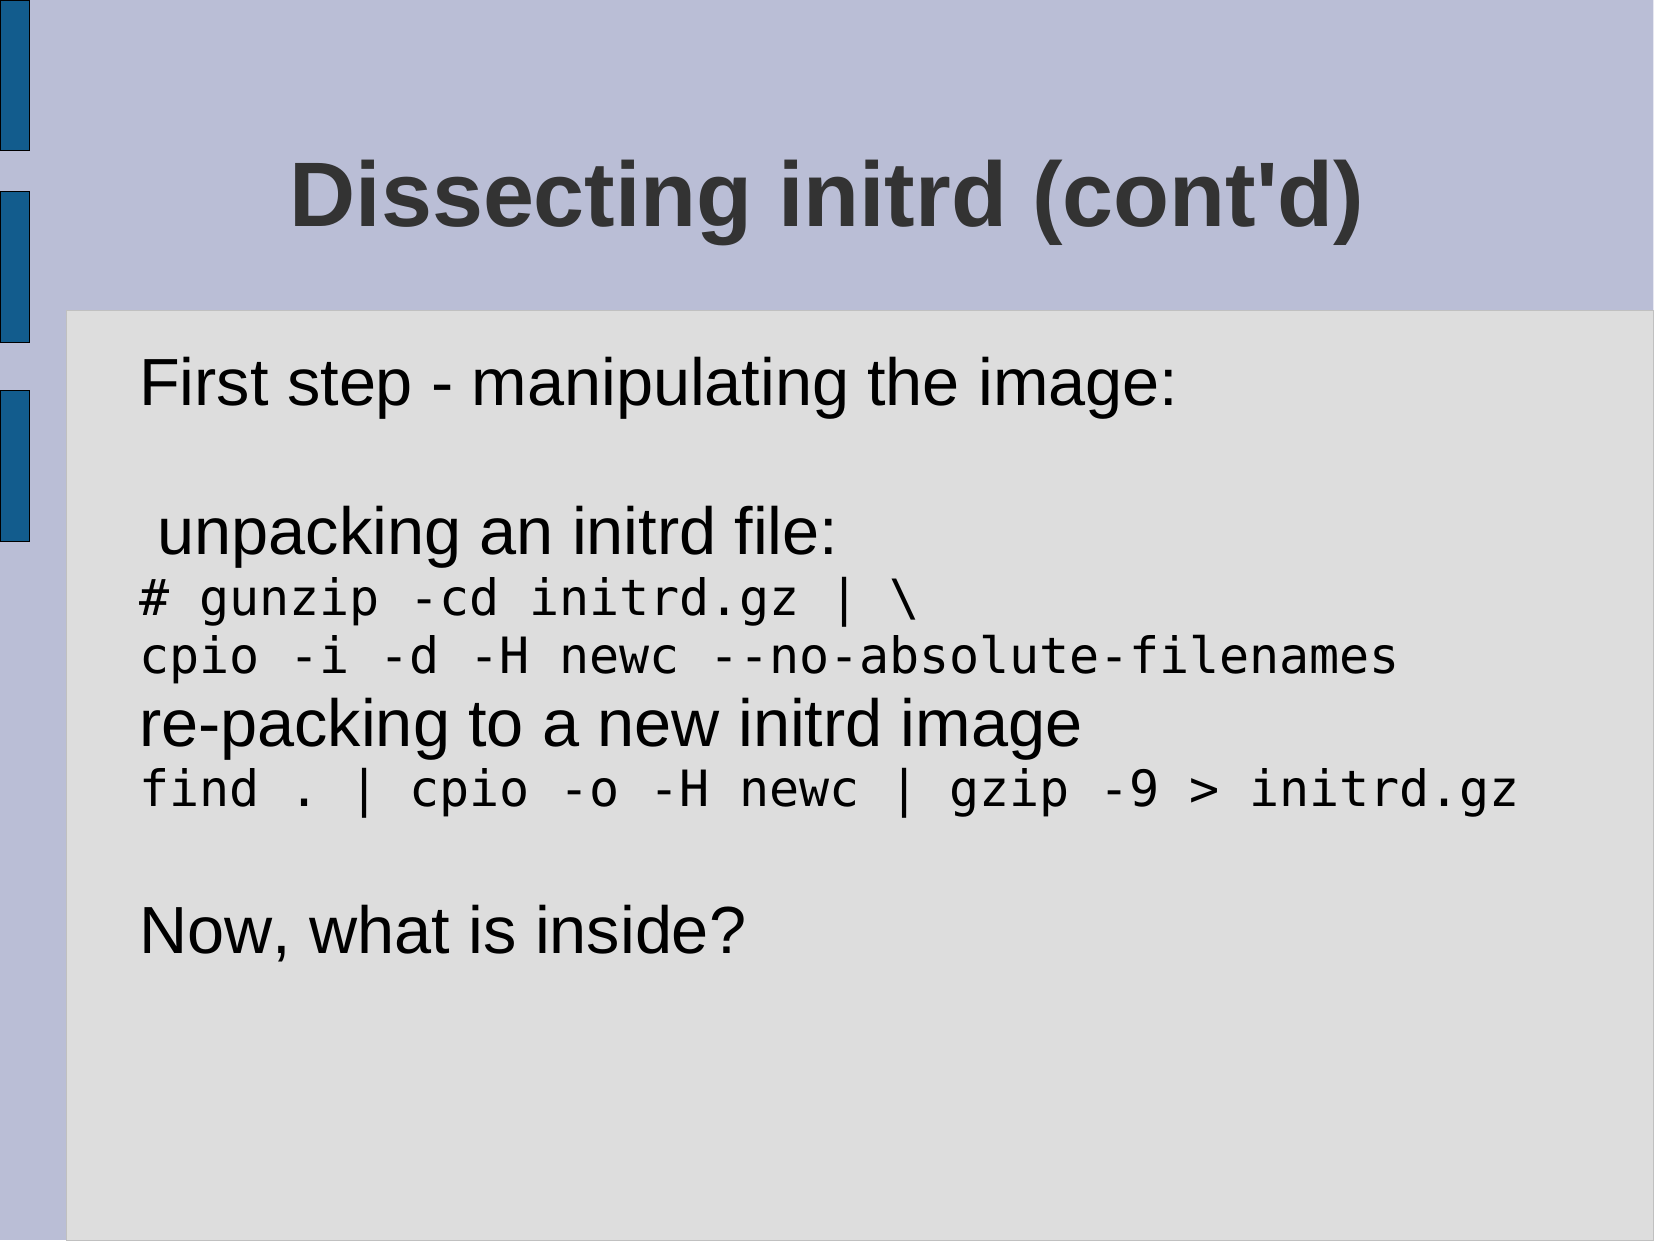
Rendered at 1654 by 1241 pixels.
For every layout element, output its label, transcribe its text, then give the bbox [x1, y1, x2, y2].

list First step - manipulating the image: unpacking an initrd file: # gunzip -cd initrd.gz | \ cpio -i -d -H newc --no-absolute-filenames re-packing to a new initrd image find . | cpio -o -H newc | gzip -9 > initrd.gz Now, what is inside? [121, 344, 1534, 1127]
title Dissecting initrd (cont'd) [121, 91, 1534, 299]
